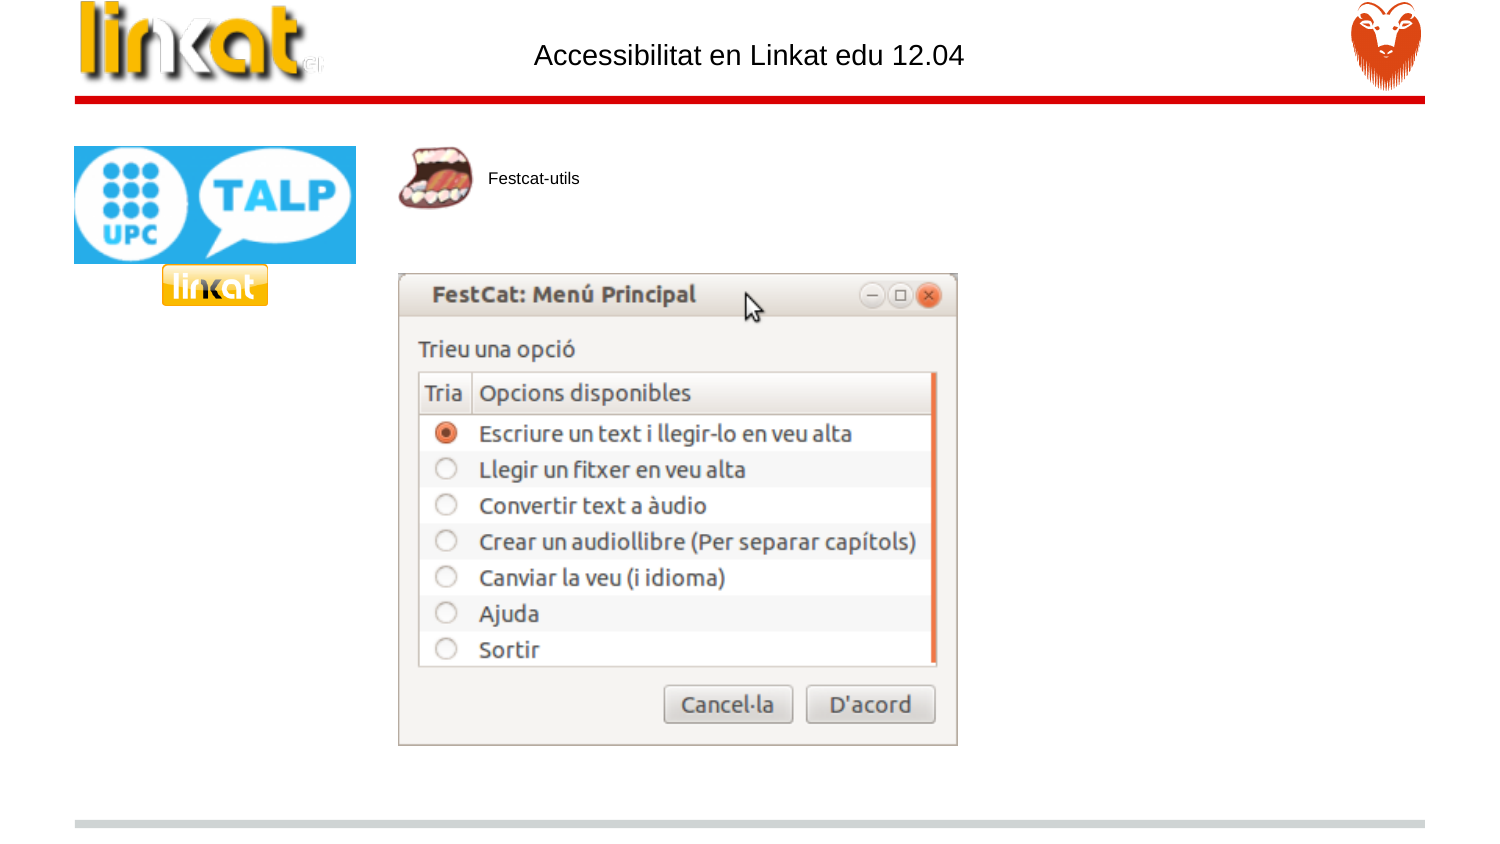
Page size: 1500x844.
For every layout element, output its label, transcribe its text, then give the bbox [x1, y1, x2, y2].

picture [75, 0, 324, 101]
picture [74, 146, 356, 307]
text_box Festcat-utils [473, 140, 682, 216]
picture [1347, 0, 1425, 93]
picture [398, 146, 473, 210]
picture [398, 273, 958, 746]
